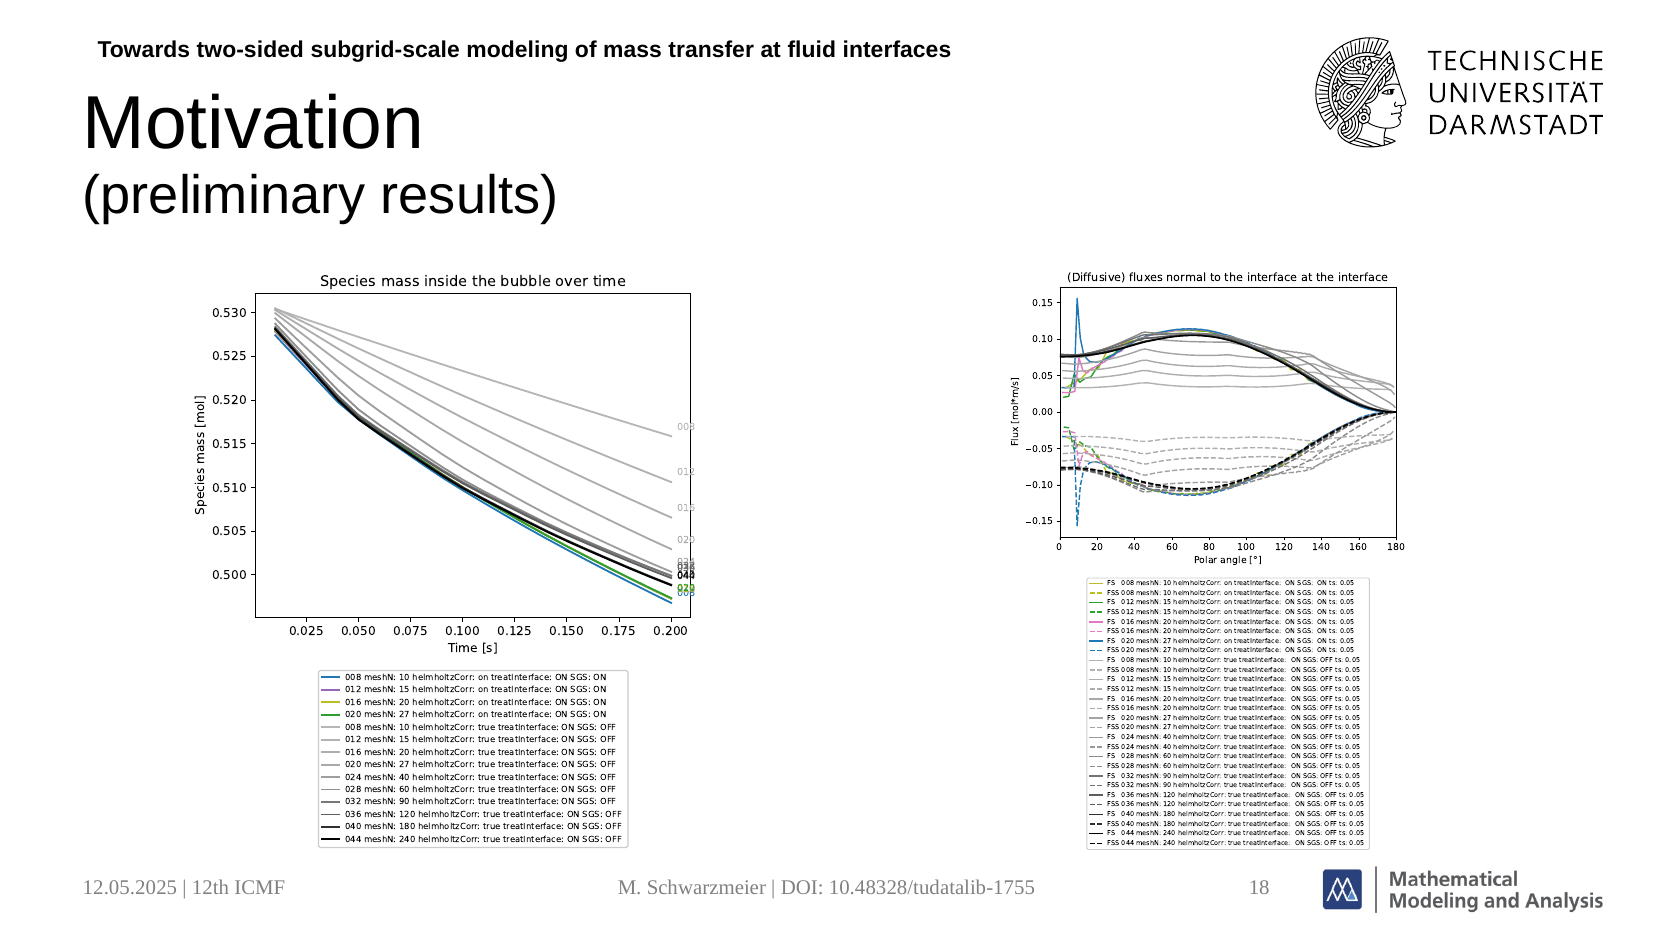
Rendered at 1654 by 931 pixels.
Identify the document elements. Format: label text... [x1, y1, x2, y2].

picture [1004, 265, 1412, 857]
title Motivation (preliminary results) [82, 69, 1270, 237]
picture [1299, 861, 1626, 918]
picture [186, 265, 705, 857]
